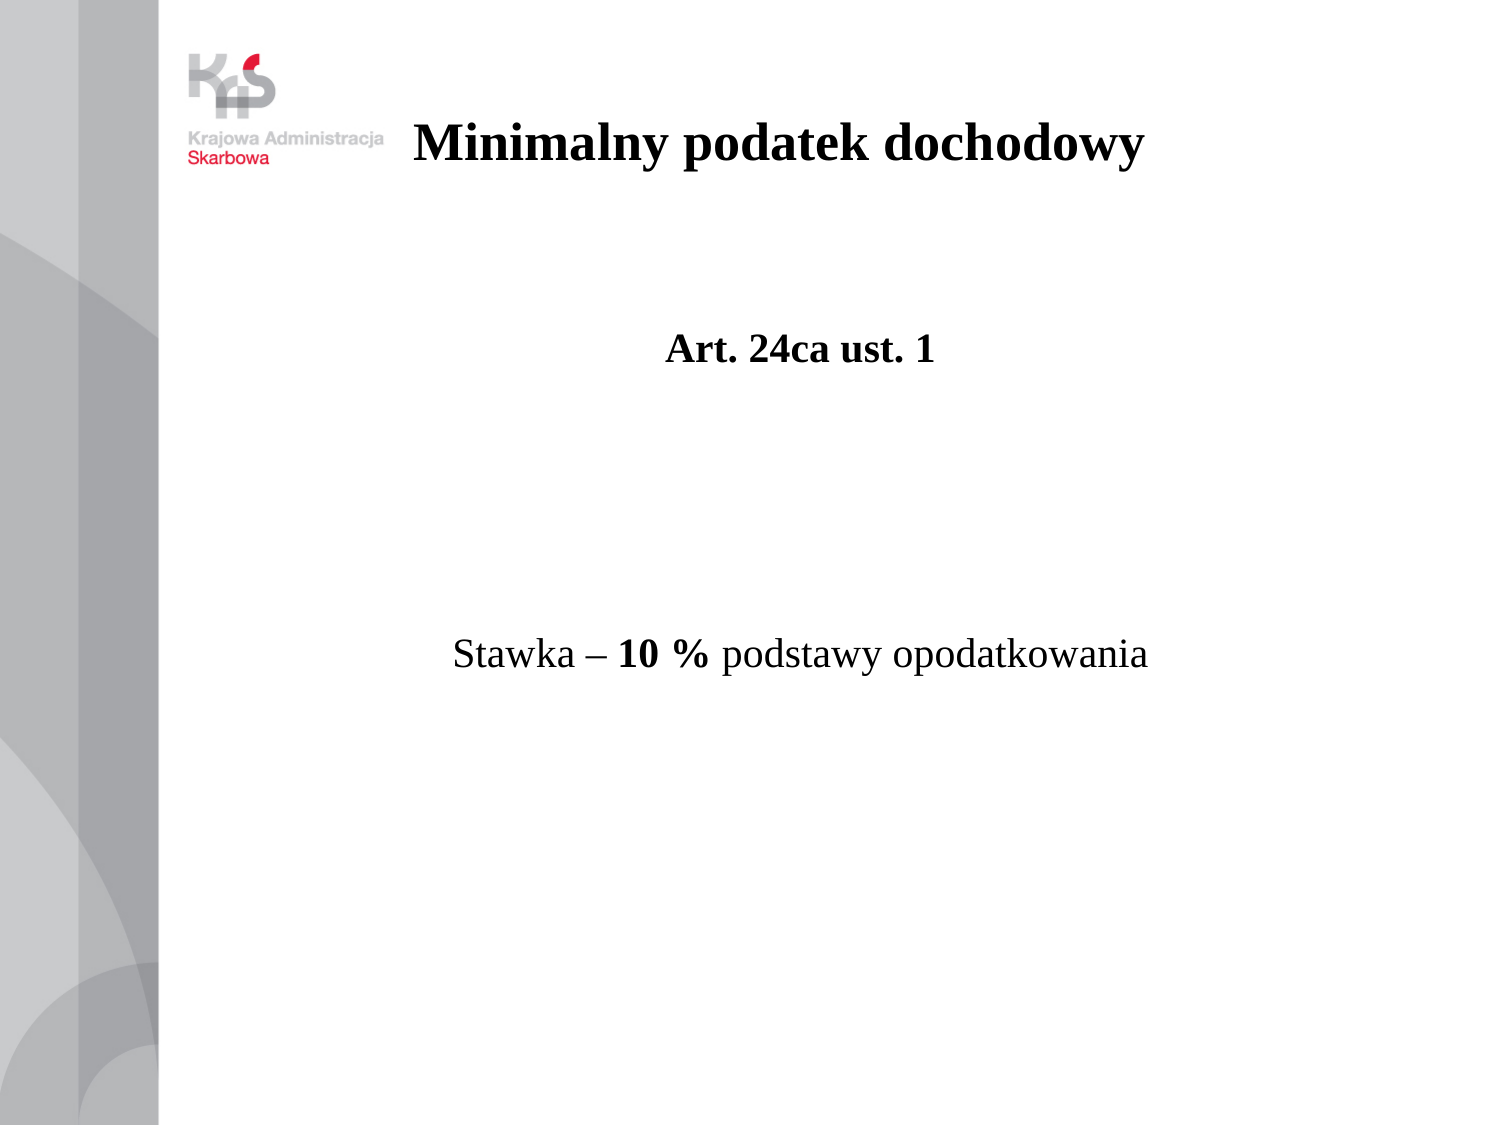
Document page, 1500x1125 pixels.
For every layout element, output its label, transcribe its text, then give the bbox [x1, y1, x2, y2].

picture [0, 0, 1500, 1125]
title Minimalny podatek dochodowy [413, 44, 1424, 232]
subtitle Art. 24ca ust. 1 Stawka – 10 % podstawy opodatkowania [177, 263, 1424, 1005]
